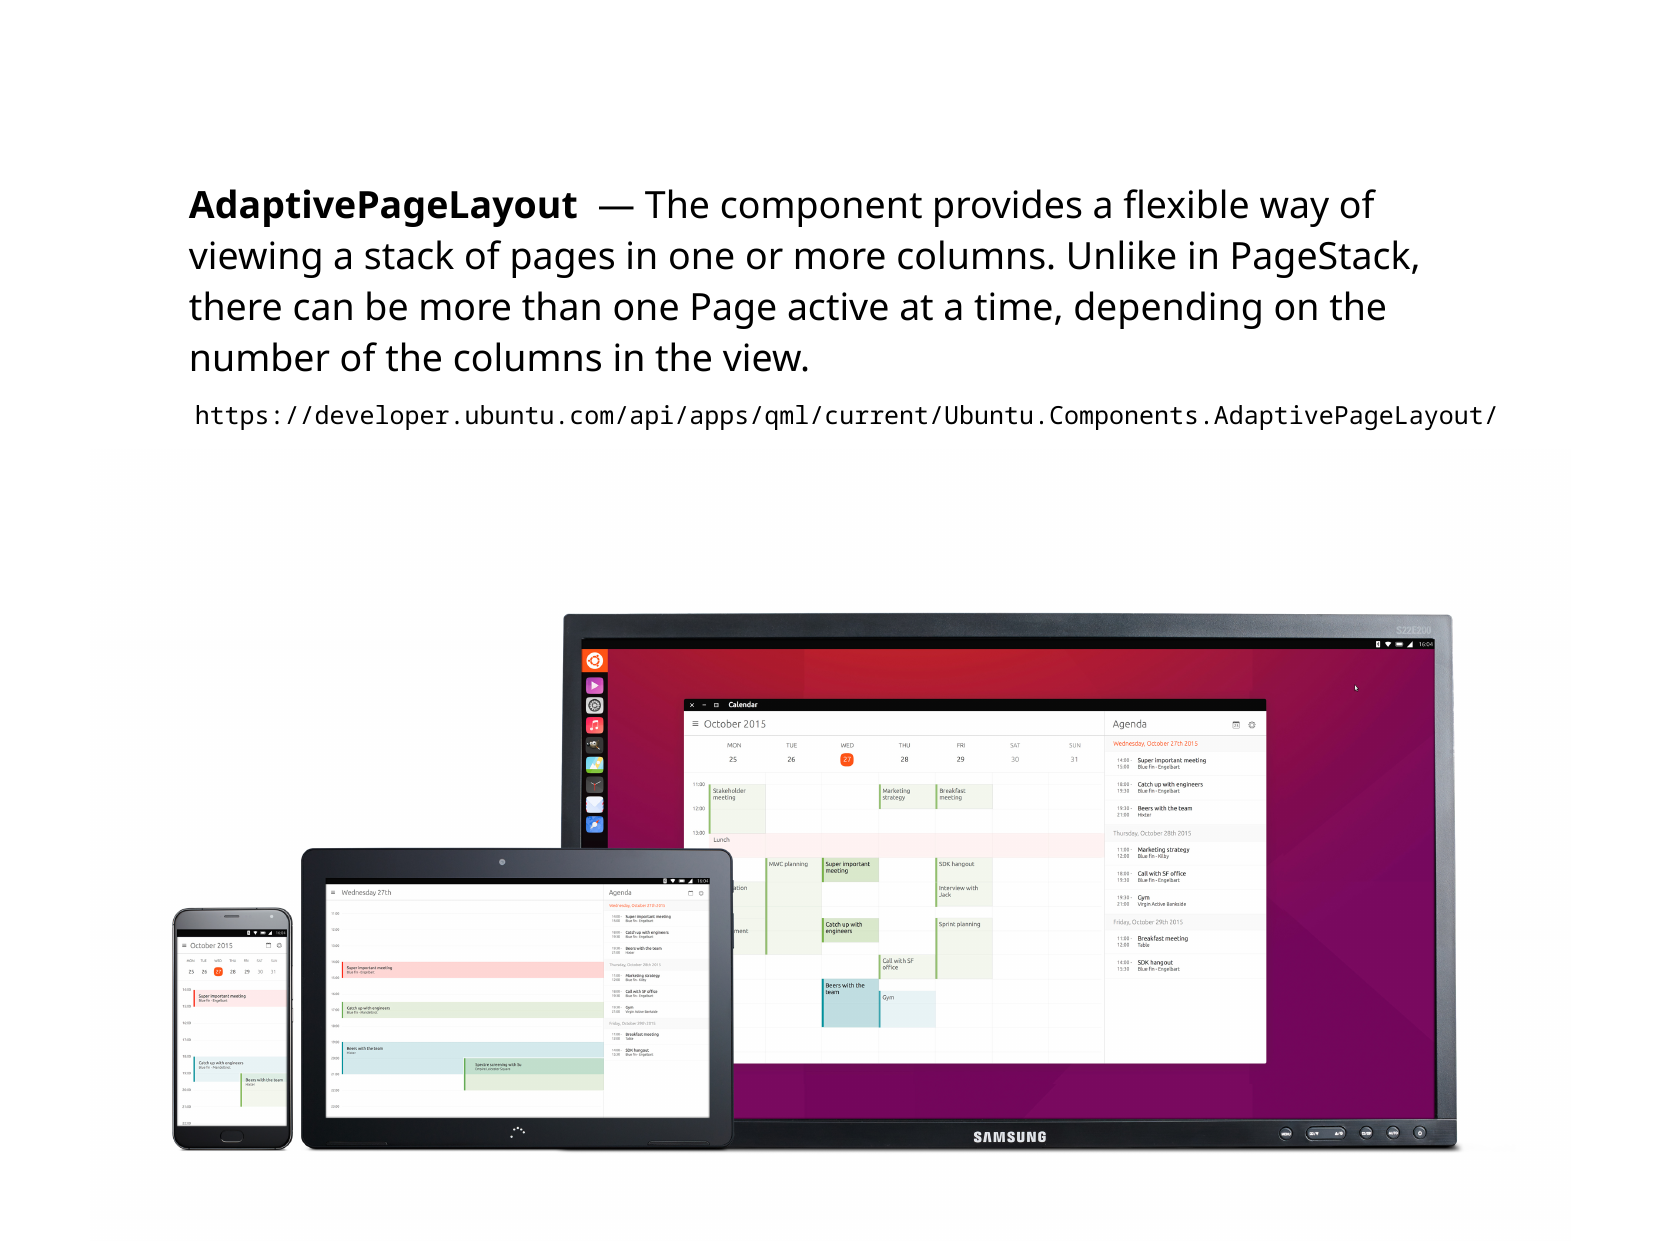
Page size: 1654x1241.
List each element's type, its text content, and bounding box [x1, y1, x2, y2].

picture [90, 449, 1571, 1241]
text_box AdaptivePageLayout — The component provides a flexible way of viewing a stack of pages in one or more columns. Unlike in PageStack, there can be more than one Page active at a time, depending on the number of the columns in the view. [174, 171, 1480, 355]
text_box https://developer.ubuntu.com/api/apps/qml/current/Ubuntu.Components.AdaptivePageLayout/ [180, 390, 1298, 430]
